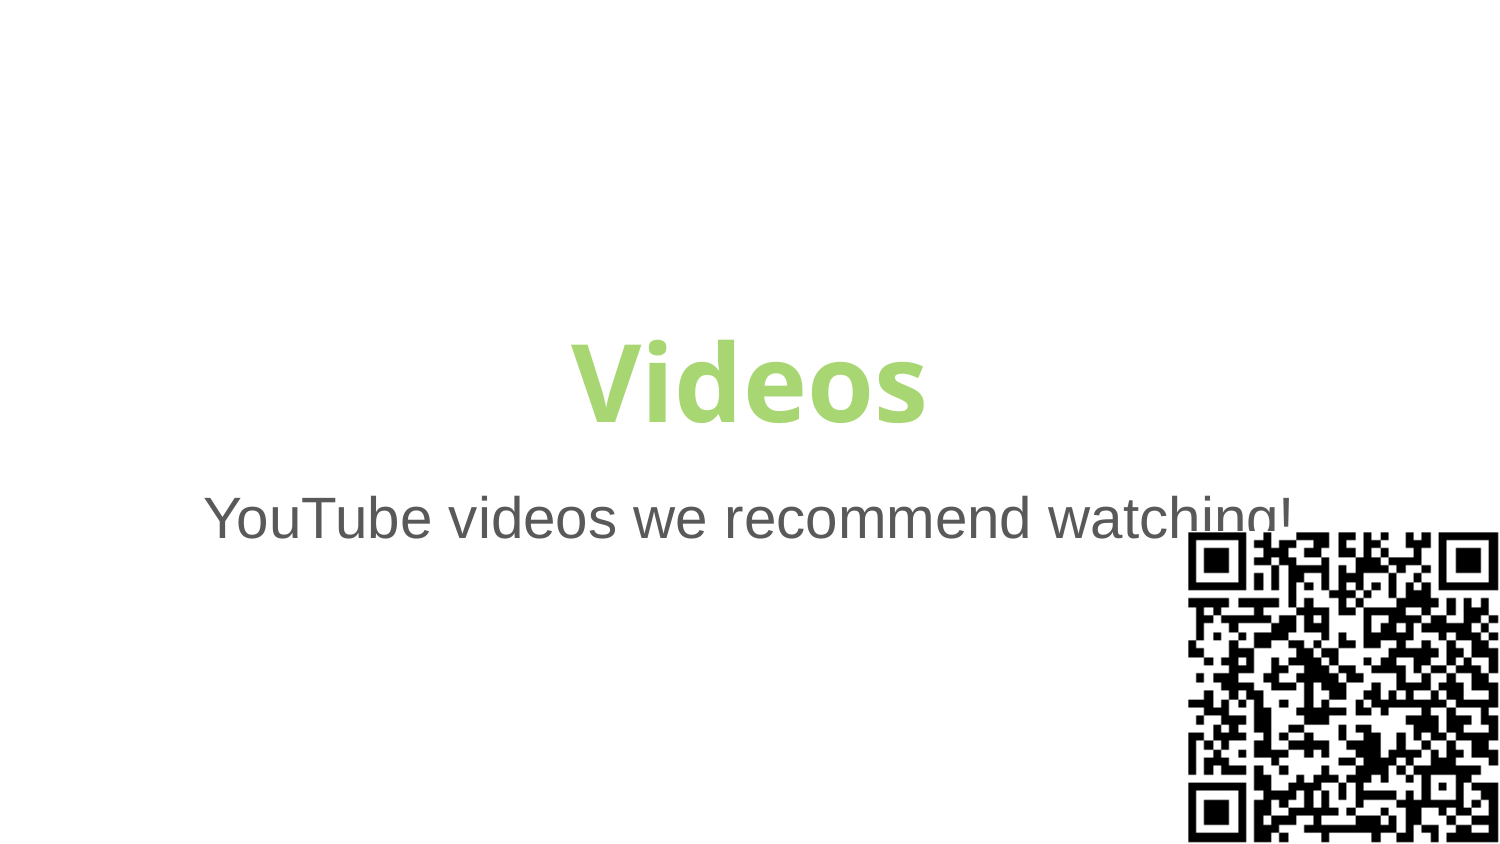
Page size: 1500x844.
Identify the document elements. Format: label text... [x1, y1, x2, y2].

subtitle YouTube videos we recommend watching! [51, 464, 1449, 595]
title Videos [51, 122, 1449, 459]
picture [1187, 531, 1500, 844]
